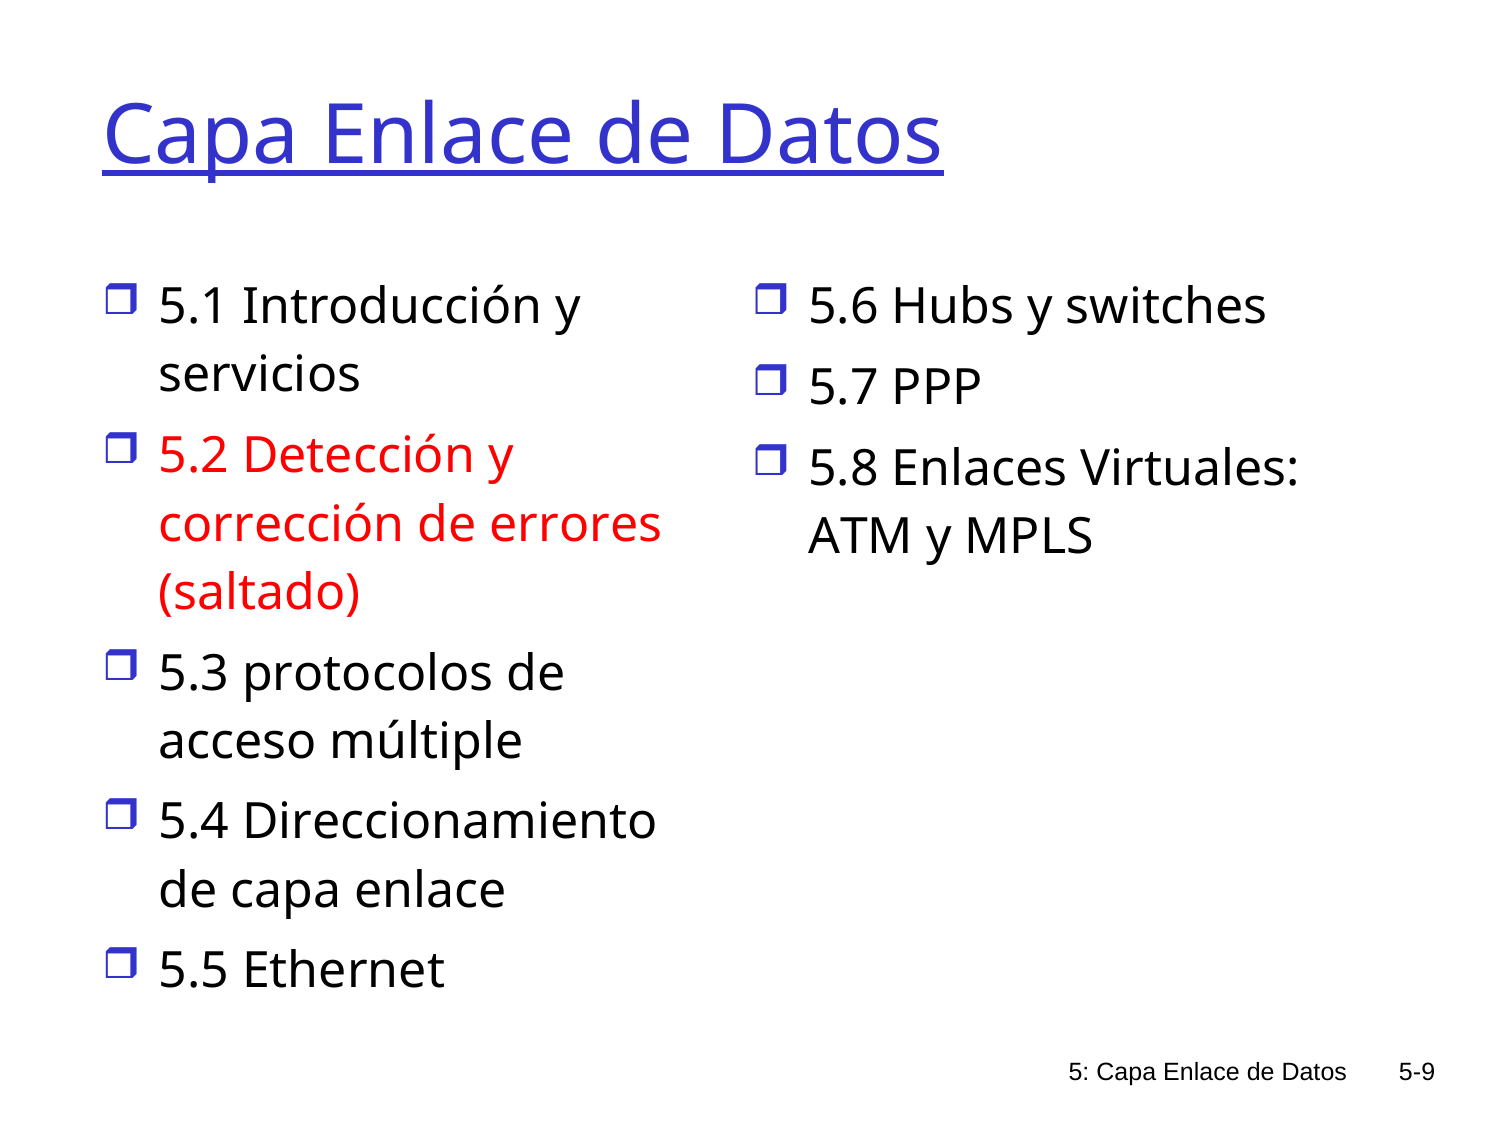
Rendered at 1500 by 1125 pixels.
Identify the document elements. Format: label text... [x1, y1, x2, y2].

list 5.6 Hubs y switches 5.7 PPP 5.8 Enlaces Virtuales: ATM y MPLS [737, 262, 1403, 1026]
list 5.1 Introducción y servicios 5.2 Detección y corrección de errores (saltado) 5.3 protocolos de acceso múltiple 5.4 Direccionamiento de capa enlace 5.5 Ethernet [87, 262, 713, 1026]
title Capa Enlace de Datos [87, 37, 1363, 225]
